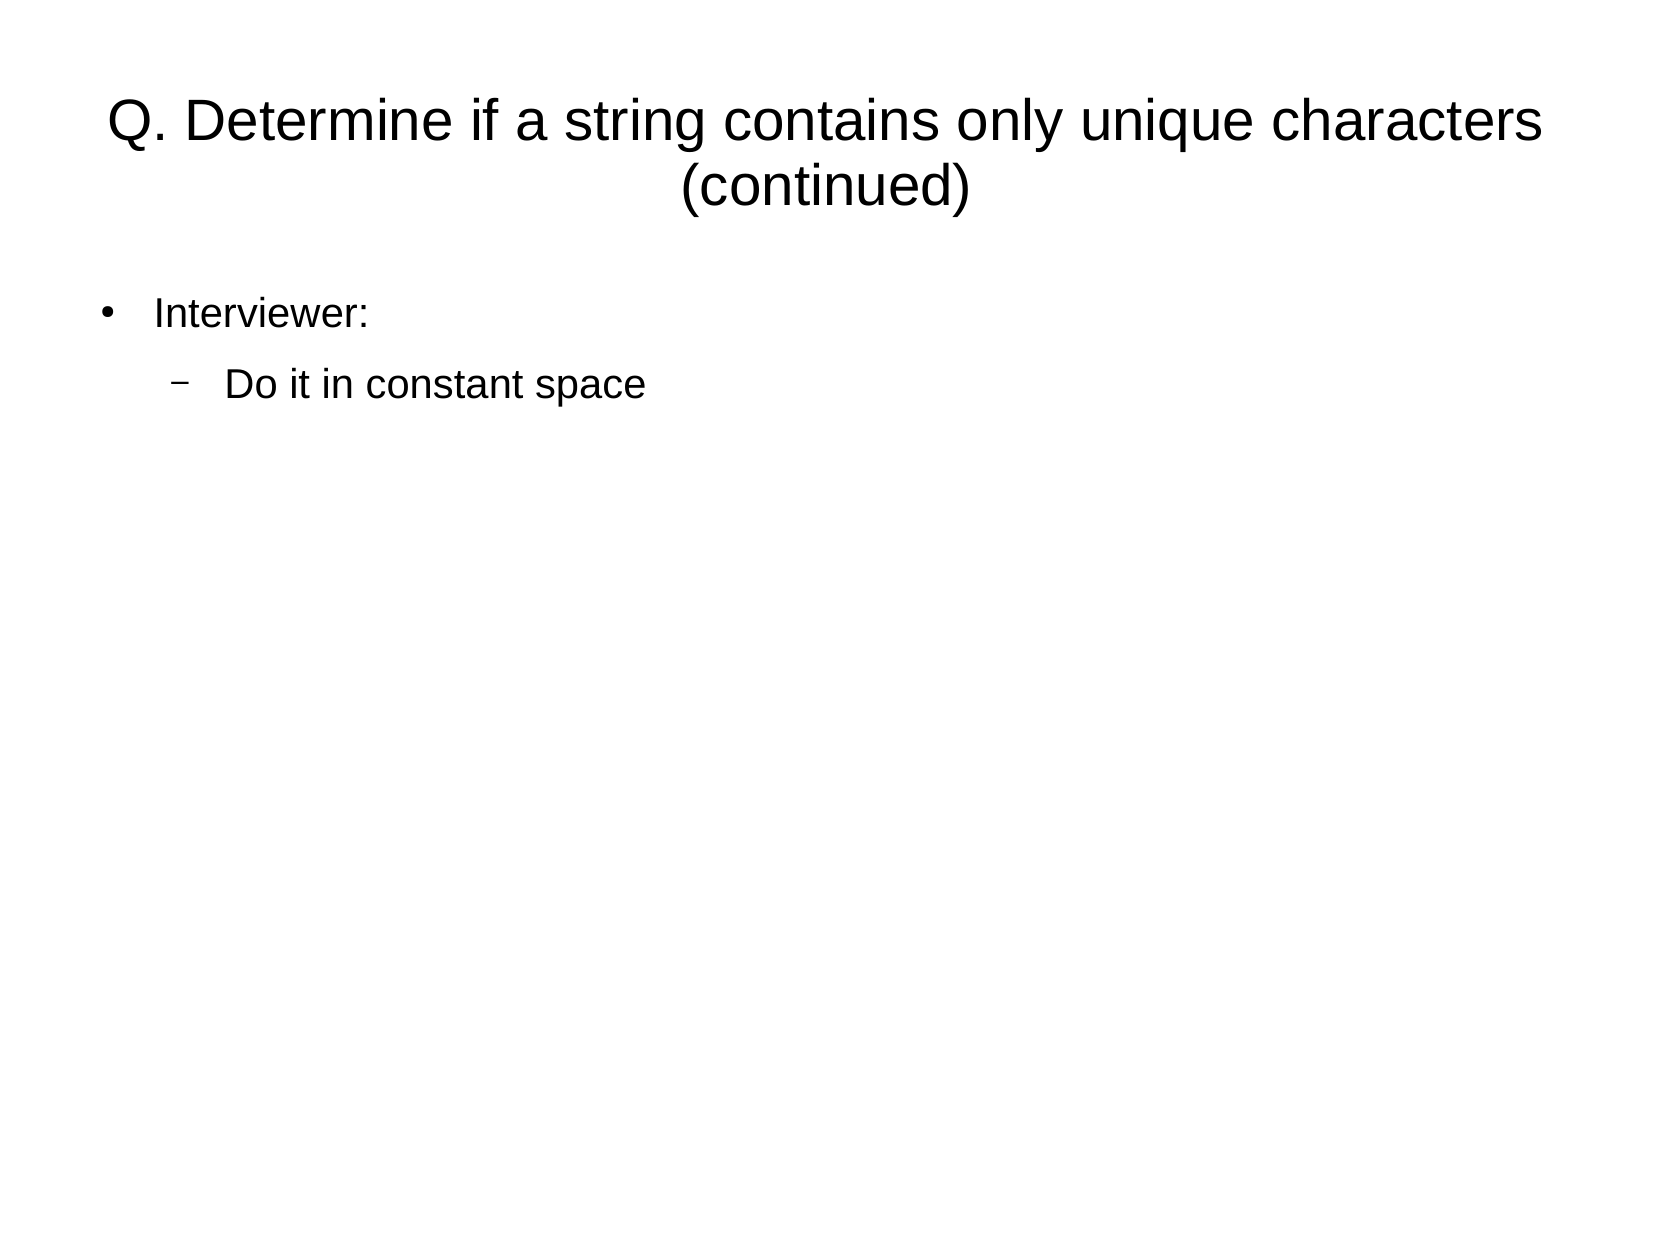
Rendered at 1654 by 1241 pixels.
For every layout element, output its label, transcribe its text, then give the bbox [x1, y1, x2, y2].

list Interviewer: Do it in constant space [82, 290, 1571, 1010]
title Q. Determine if a string contains only unique characters (continued) [82, 49, 1571, 257]
